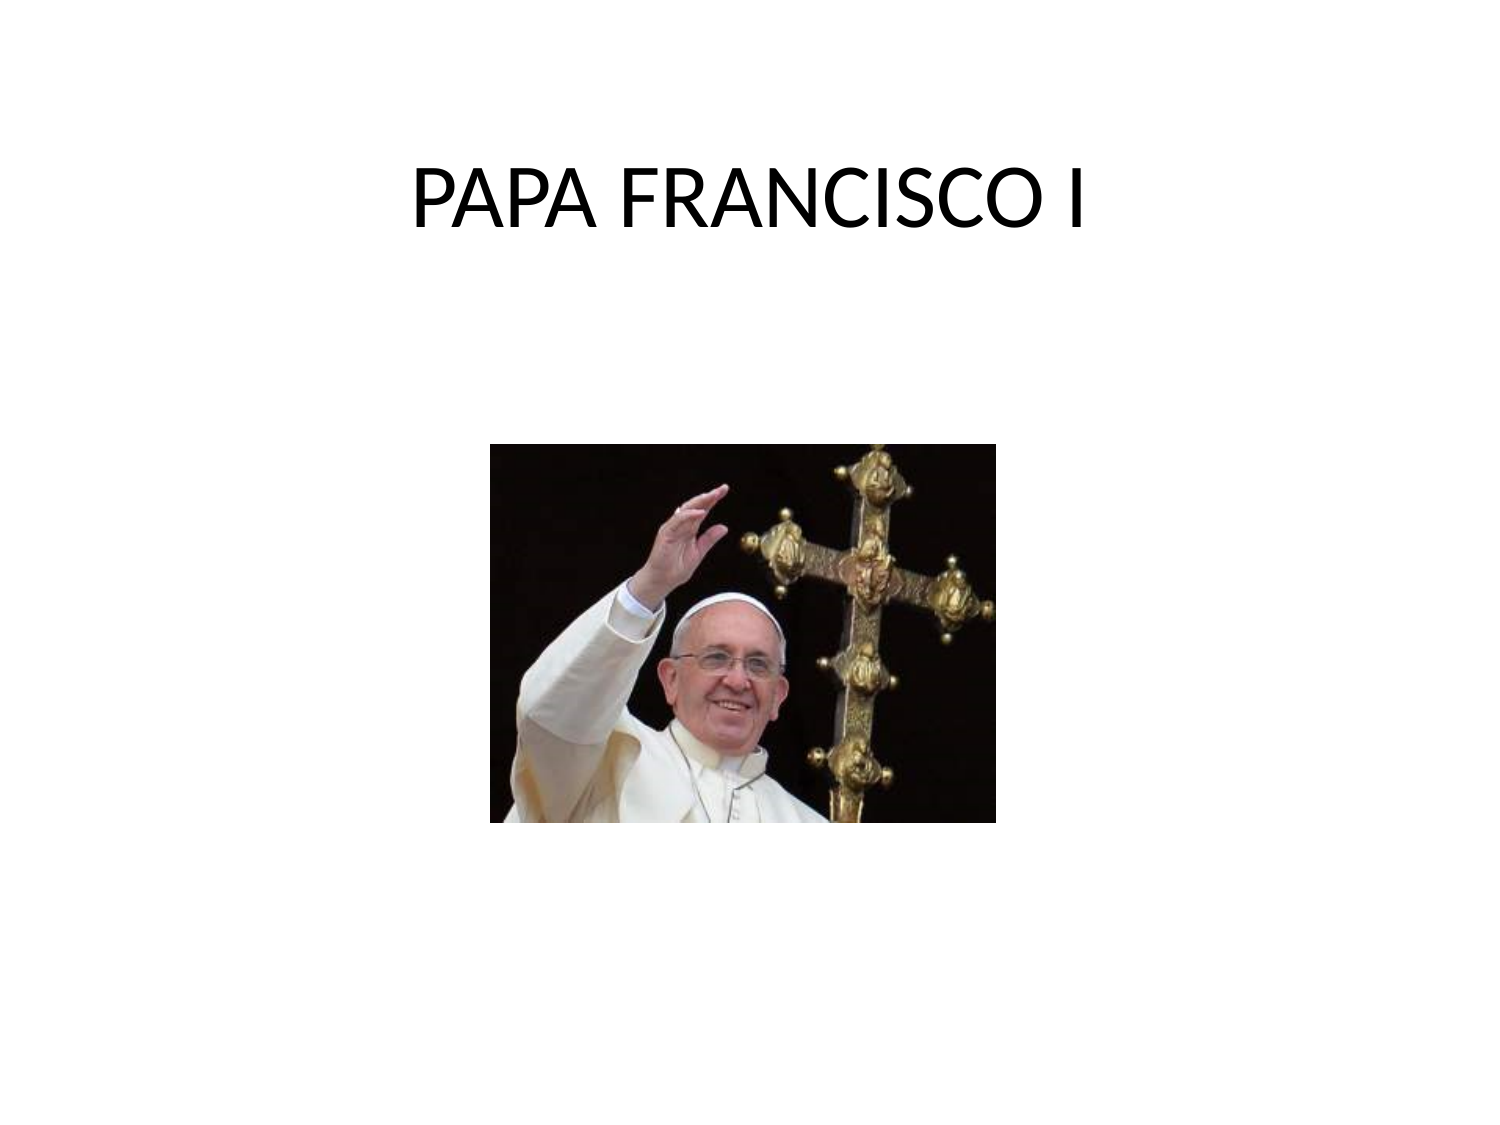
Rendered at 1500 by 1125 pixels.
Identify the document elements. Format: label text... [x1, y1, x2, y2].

title PAPA FRANCISCO I [112, 66, 1388, 315]
subtitle [225, 231, 1276, 925]
picture [490, 444, 996, 823]
